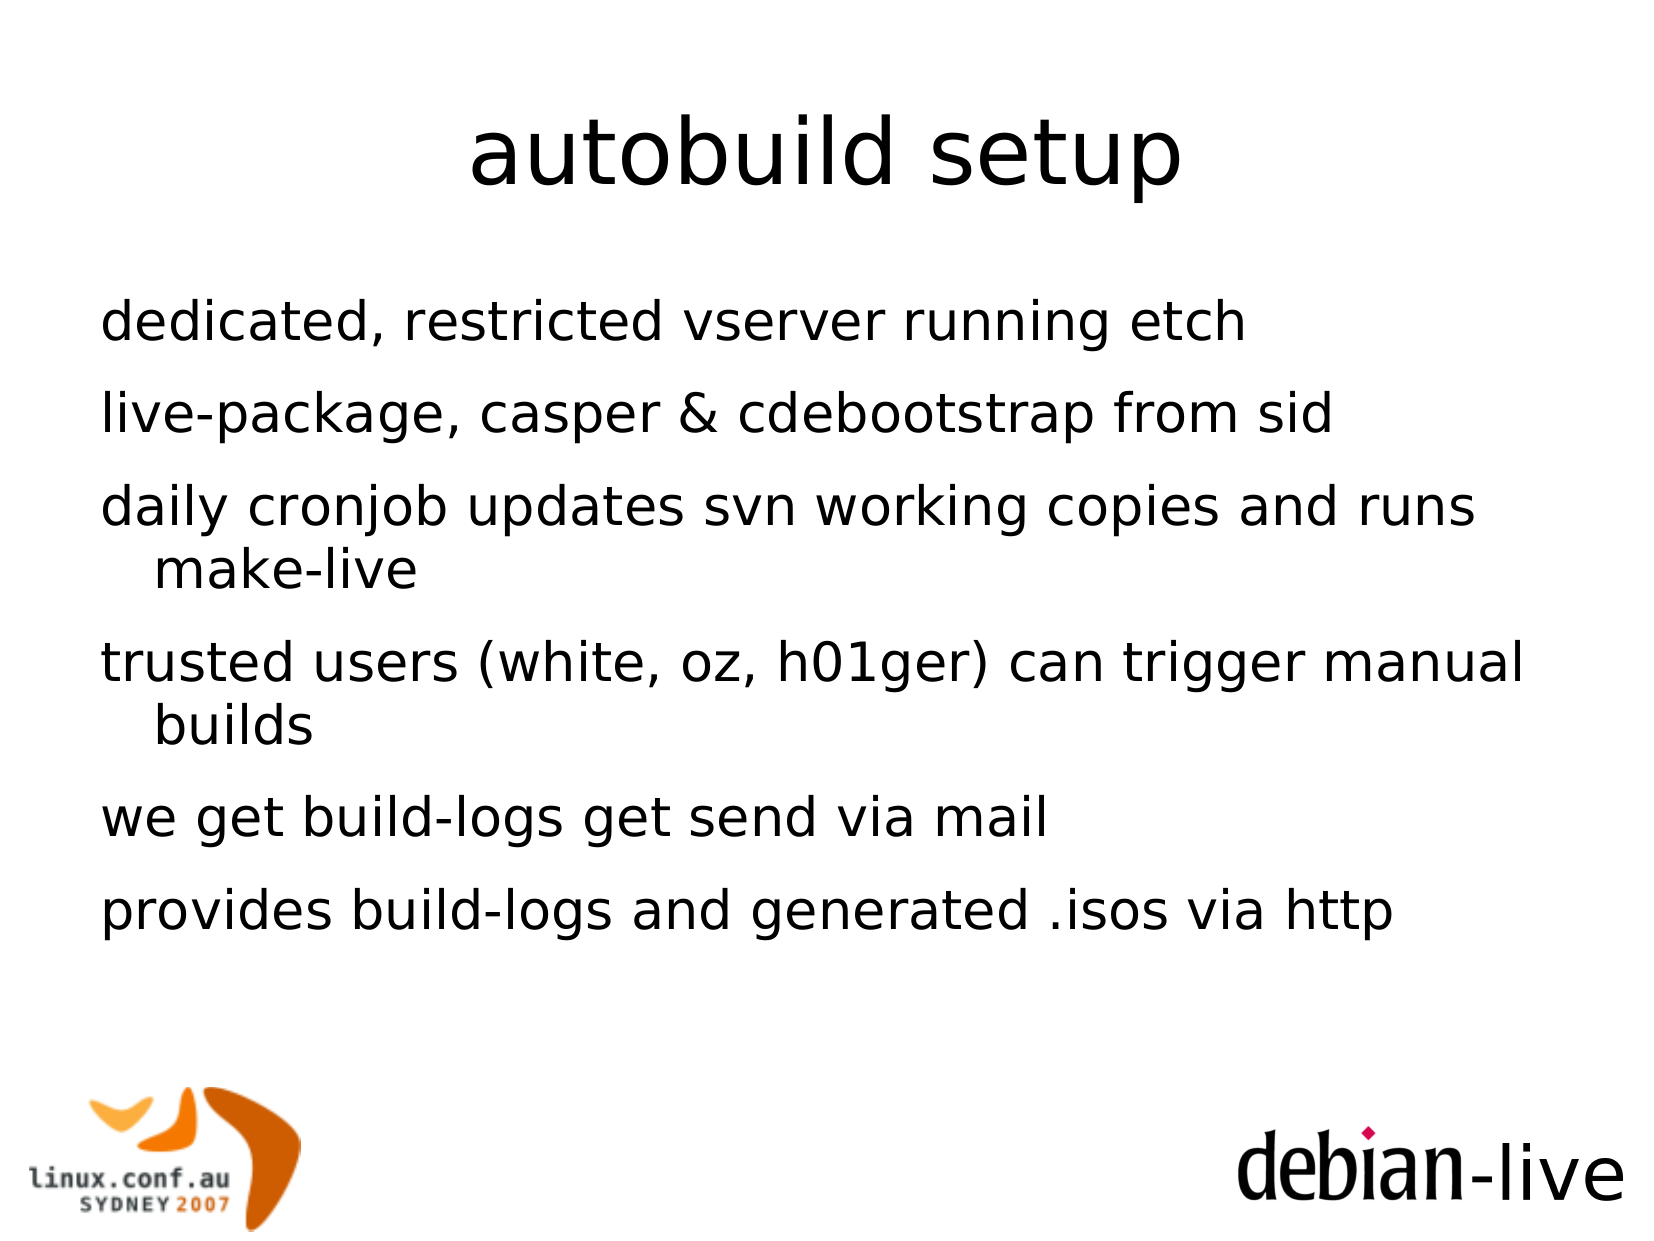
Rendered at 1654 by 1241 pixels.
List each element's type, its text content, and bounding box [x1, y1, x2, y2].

picture [1237, 1125, 1623, 1201]
picture [29, 1087, 301, 1232]
title autobuild setup [82, 49, 1571, 257]
list dedicated, restricted vserver running etch live-package, casper & cdebootstrap from sid daily cronjob updates svn working copies and runs make-live trusted users (white, oz, h01ger) can trigger manual builds we get build-logs get send via mail provides build-logs and generated .isos via http [82, 290, 1571, 1109]
